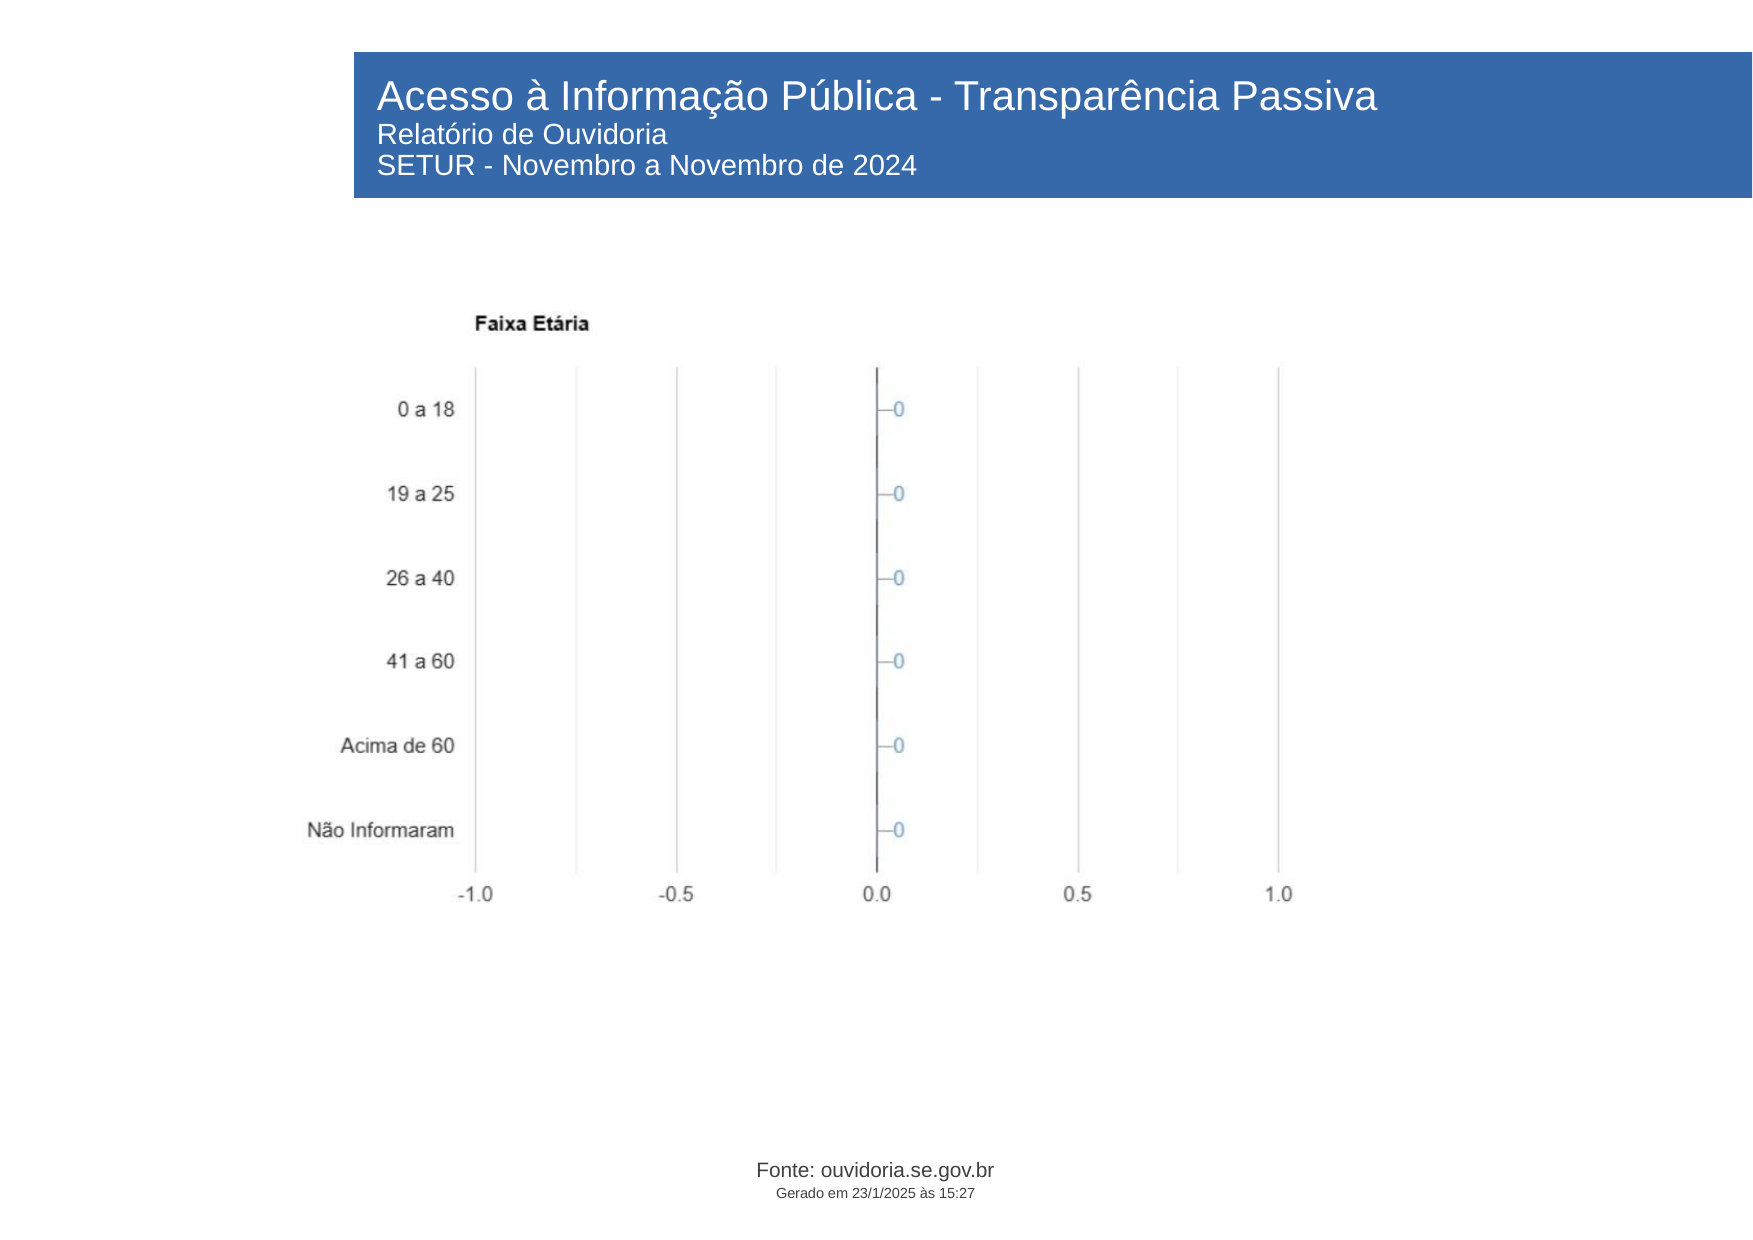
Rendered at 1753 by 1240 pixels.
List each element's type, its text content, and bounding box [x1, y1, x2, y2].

text_box [227, 211, 1527, 1028]
text_box [354, 52, 1752, 198]
text_box Acesso à Informação Pública - Transparência Passiva Relatório de Ouvidoria SETUR - Novembro a Novembro de 2024 [376, 72, 1403, 186]
text_box Fonte: ouvidoria.se.gov.br Gerado em 23/1/2025 às 15:27 [756, 1158, 1023, 1208]
